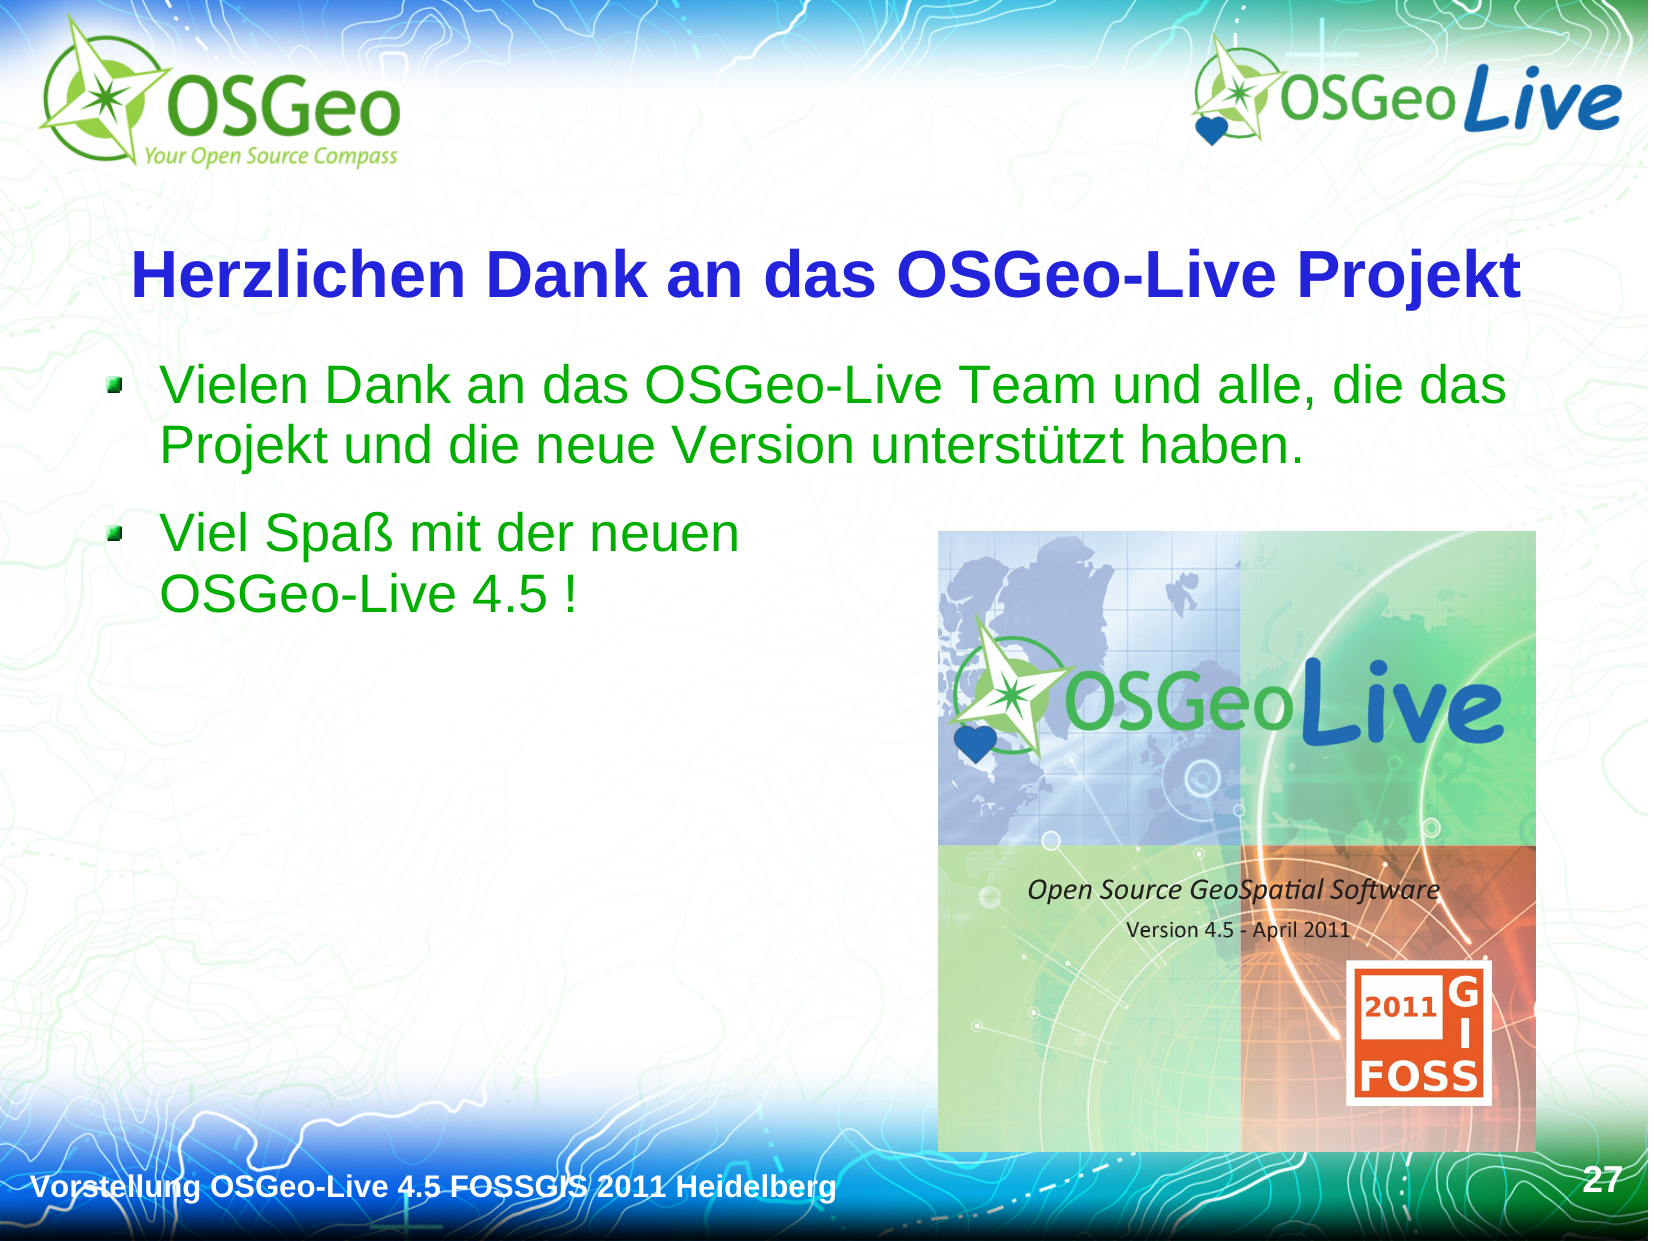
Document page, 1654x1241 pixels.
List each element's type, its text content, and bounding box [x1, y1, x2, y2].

picture [0, 0, 1654, 1241]
title Herzlichen Dank an das OSGeo-Live Projekt [82, 208, 1571, 342]
list Vielen Dank an das OSGeo-Live Team und alle, die das Projekt und die neue Version unterstützt haben. Viel Spaß mit der neuen OSGeo-Live 4.5 ! [88, 354, 1577, 1159]
